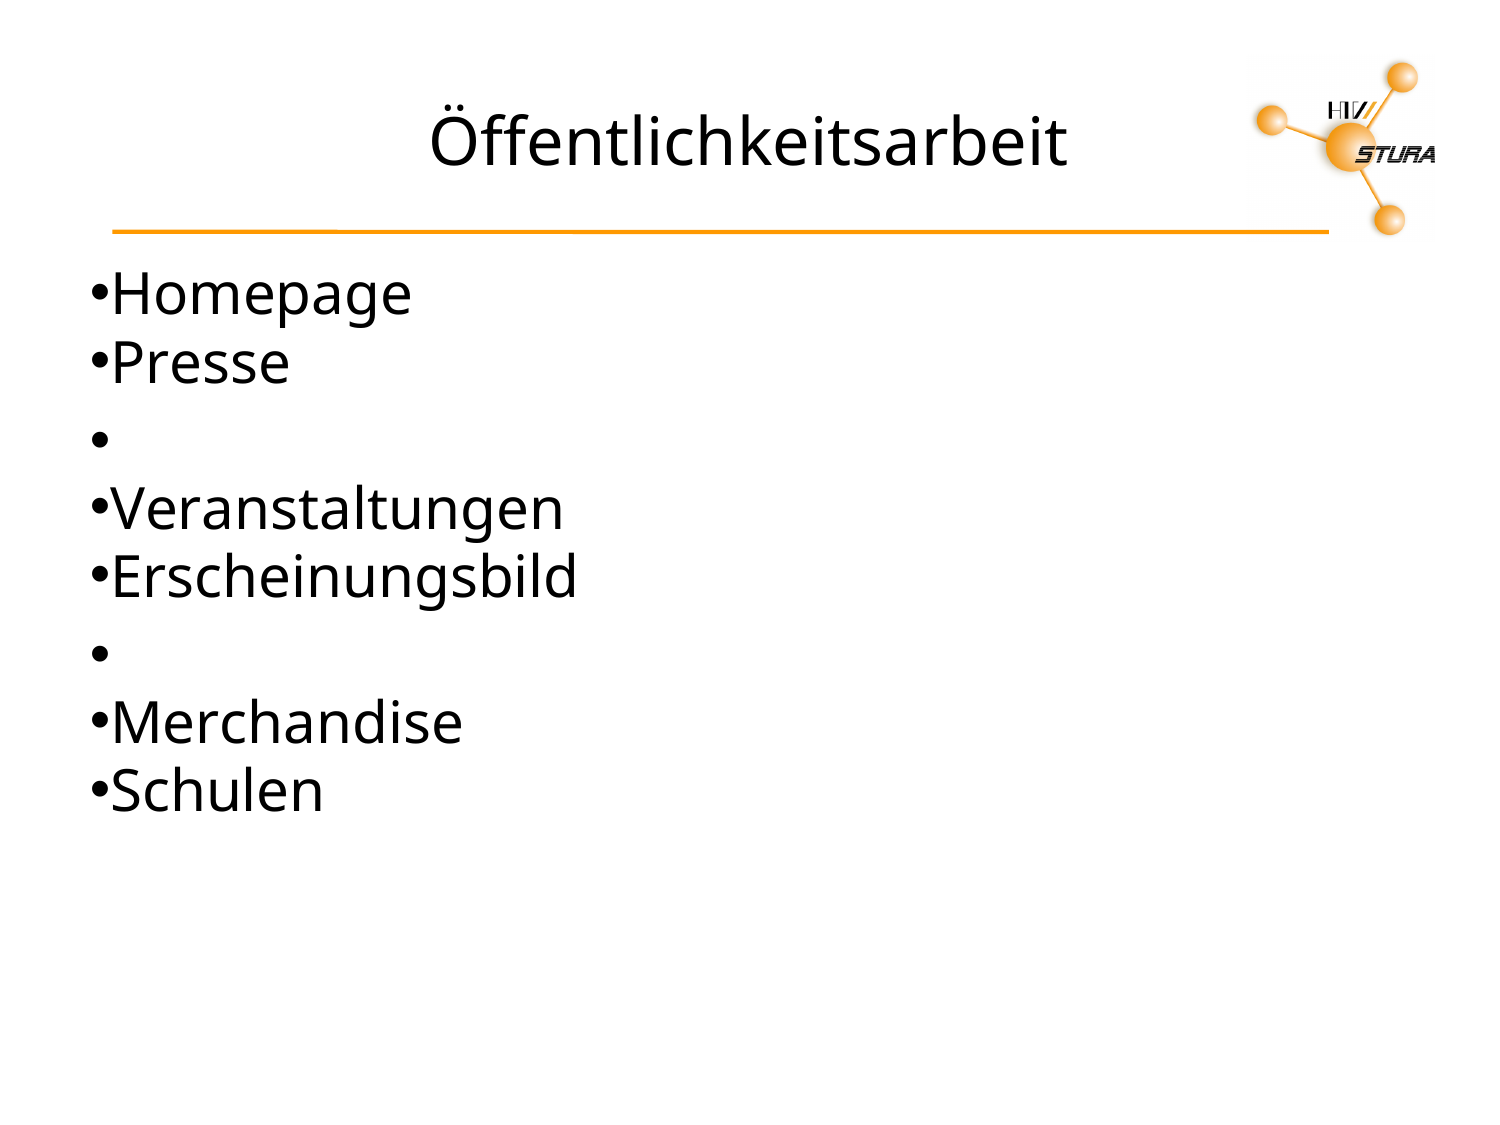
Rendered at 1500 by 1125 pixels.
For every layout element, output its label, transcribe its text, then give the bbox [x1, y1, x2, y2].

list Homepage Presse Veranstaltungen Erscheinungsbild Merchandise Schulen [75, 262, 1426, 929]
title Öffentlichkeitsarbeit [74, 45, 1424, 233]
